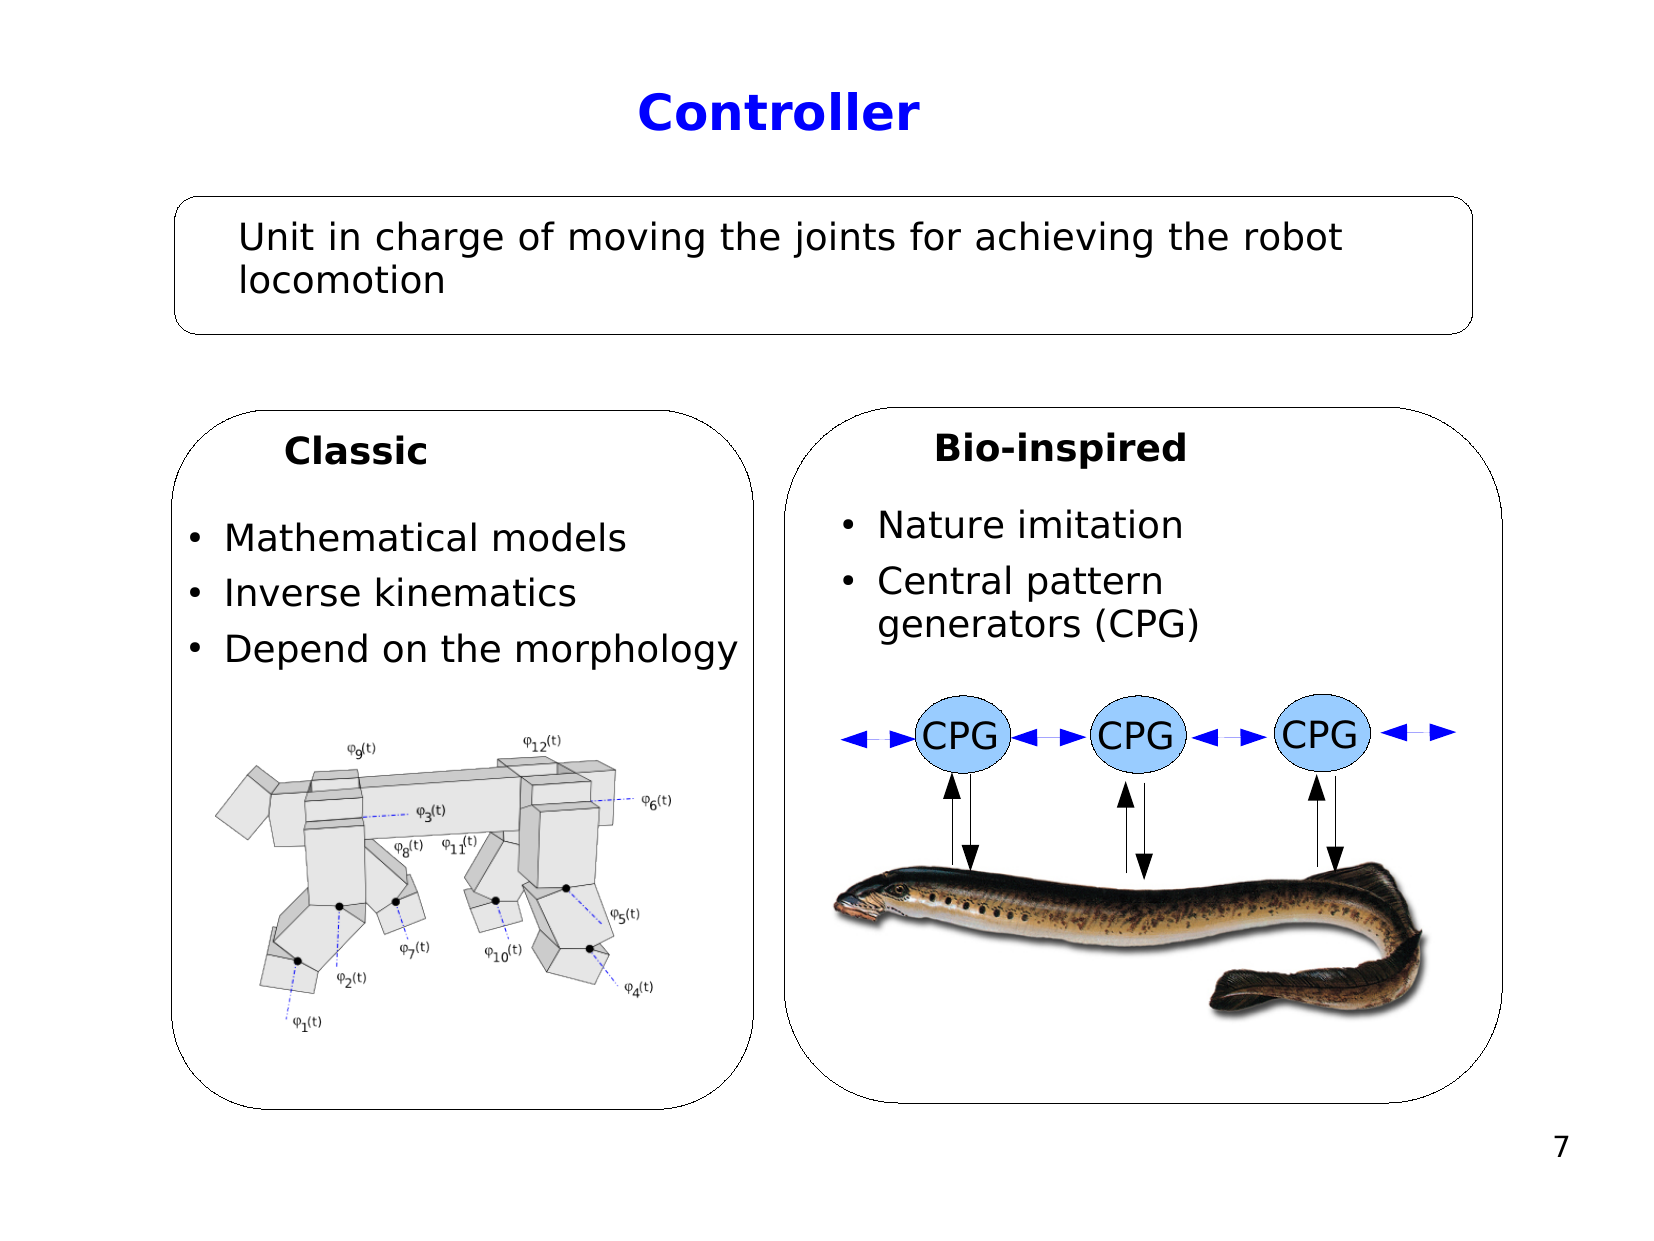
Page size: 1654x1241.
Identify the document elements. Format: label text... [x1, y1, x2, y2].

text_box [937, 767, 990, 774]
text_box CPG [1082, 707, 1190, 767]
picture [789, 807, 1471, 1076]
text_box CPG [1266, 706, 1374, 765]
text_box [929, 695, 997, 707]
text_box CPG [906, 707, 1015, 767]
text_box Bio-inspired [918, 418, 1203, 478]
text_box Classic [268, 422, 444, 481]
text_box [1112, 767, 1165, 774]
text_box [1288, 694, 1357, 706]
text_box Mathematical models Inverse kinematics Depend on the morphology [138, 509, 780, 679]
text_box Nature imitation Central pattern generators (CPG) [791, 496, 1340, 655]
picture [215, 735, 671, 1032]
text_box Controller [622, 76, 936, 150]
text_box [1295, 765, 1350, 772]
text_box [1104, 695, 1172, 707]
text_box Unit in charge of moving the joints for achieving the robot locomotion [223, 208, 1459, 311]
